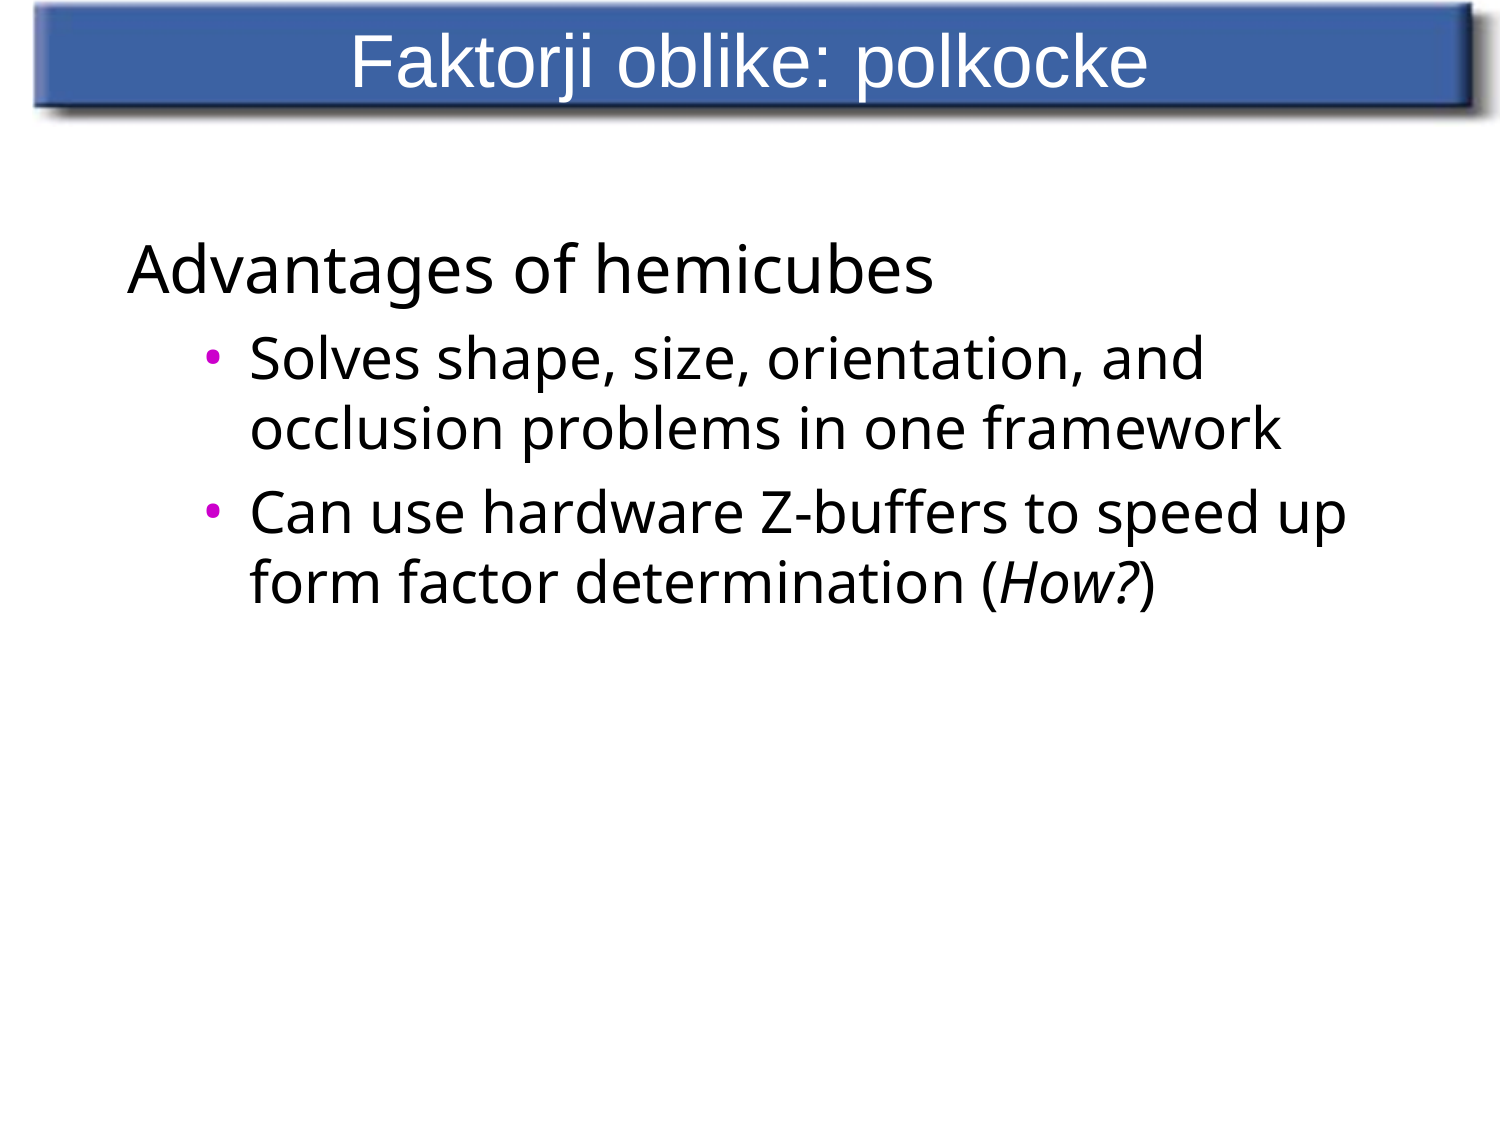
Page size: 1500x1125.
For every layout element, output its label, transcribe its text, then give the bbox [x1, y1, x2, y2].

picture [32, 0, 1500, 127]
title Faktorji oblike: polkocke [112, 0, 1388, 110]
list Advantages of hemicubes Solves shape, size, orientation, and occlusion problems in one framework Can use hardware Z-buffers to speed up form factor determination (How?) [112, 218, 1388, 907]
